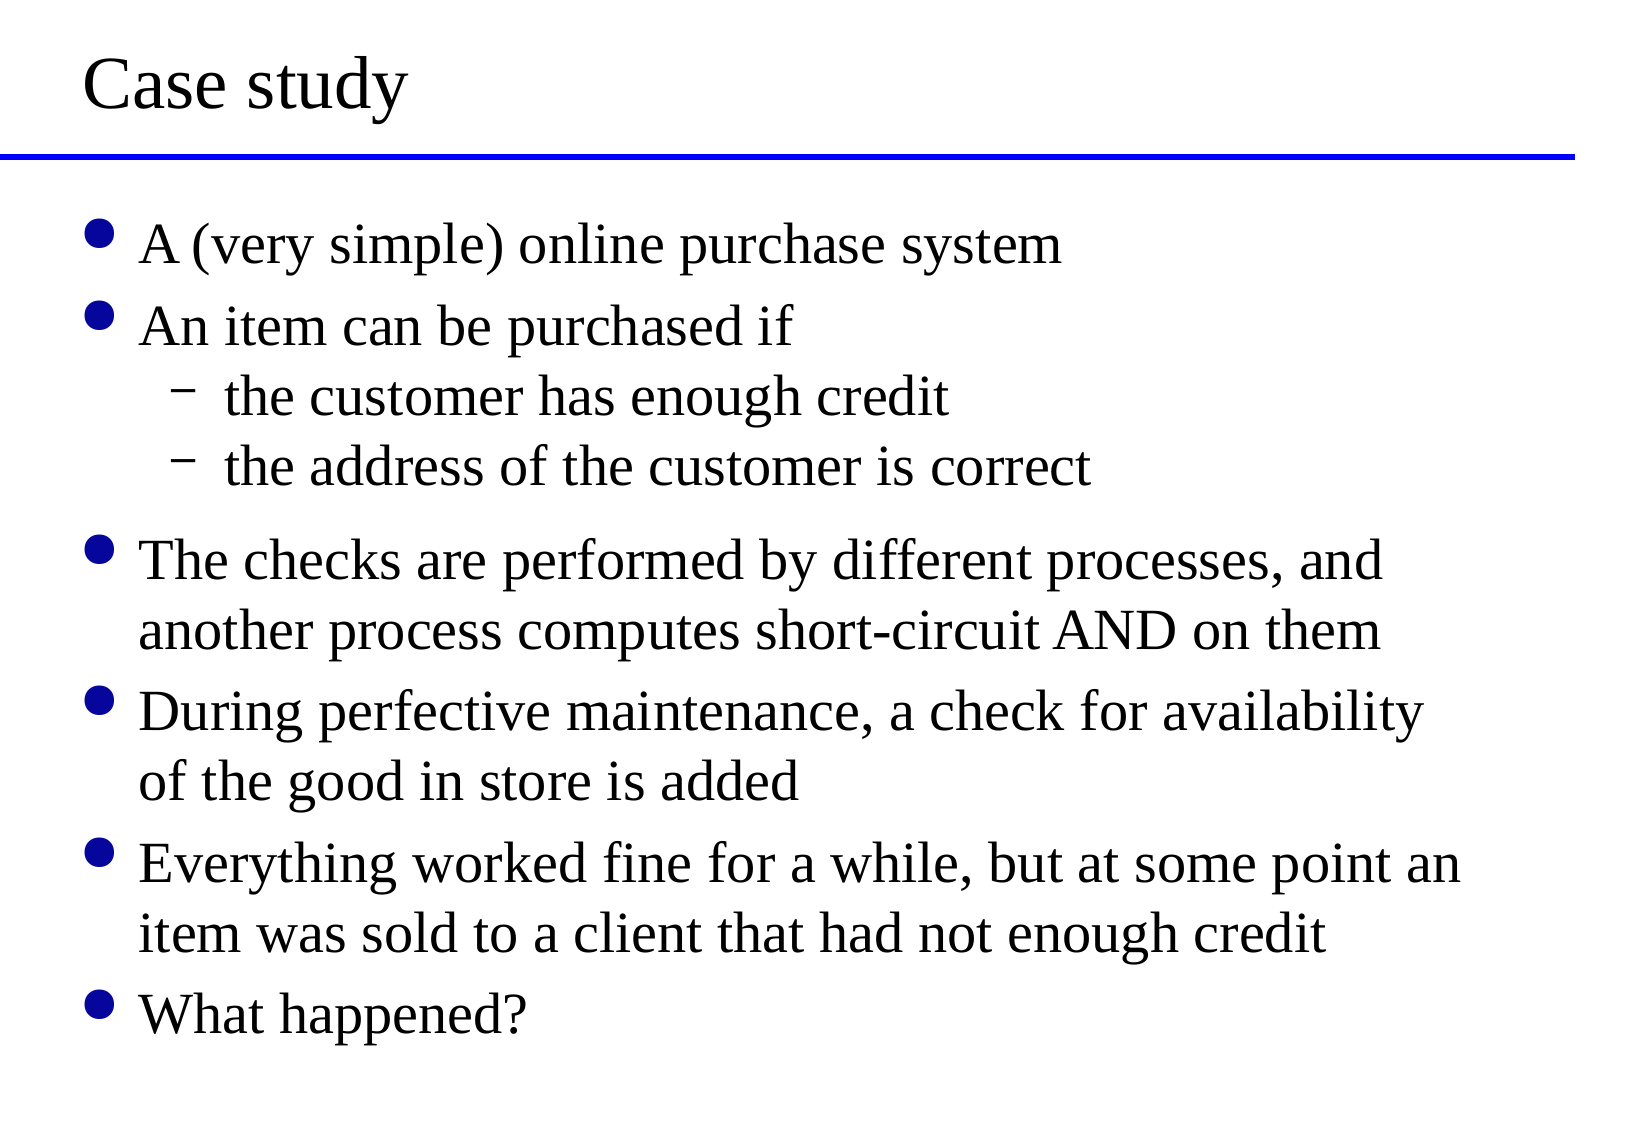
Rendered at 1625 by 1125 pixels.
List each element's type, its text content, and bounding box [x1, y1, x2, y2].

list A (very simple) online purchase system An item can be purchased if the customer has enough credit the address of the customer is correct The checks are performed by different processes, and another process computes short-circuit AND on them During perfective maintenance, a check for availability of the good in store is added Everything worked fine for a while, but at some point an item was sold to a client that had not enough credit What happened? [67, 198, 1478, 1061]
title Case study [67, 27, 1544, 131]
